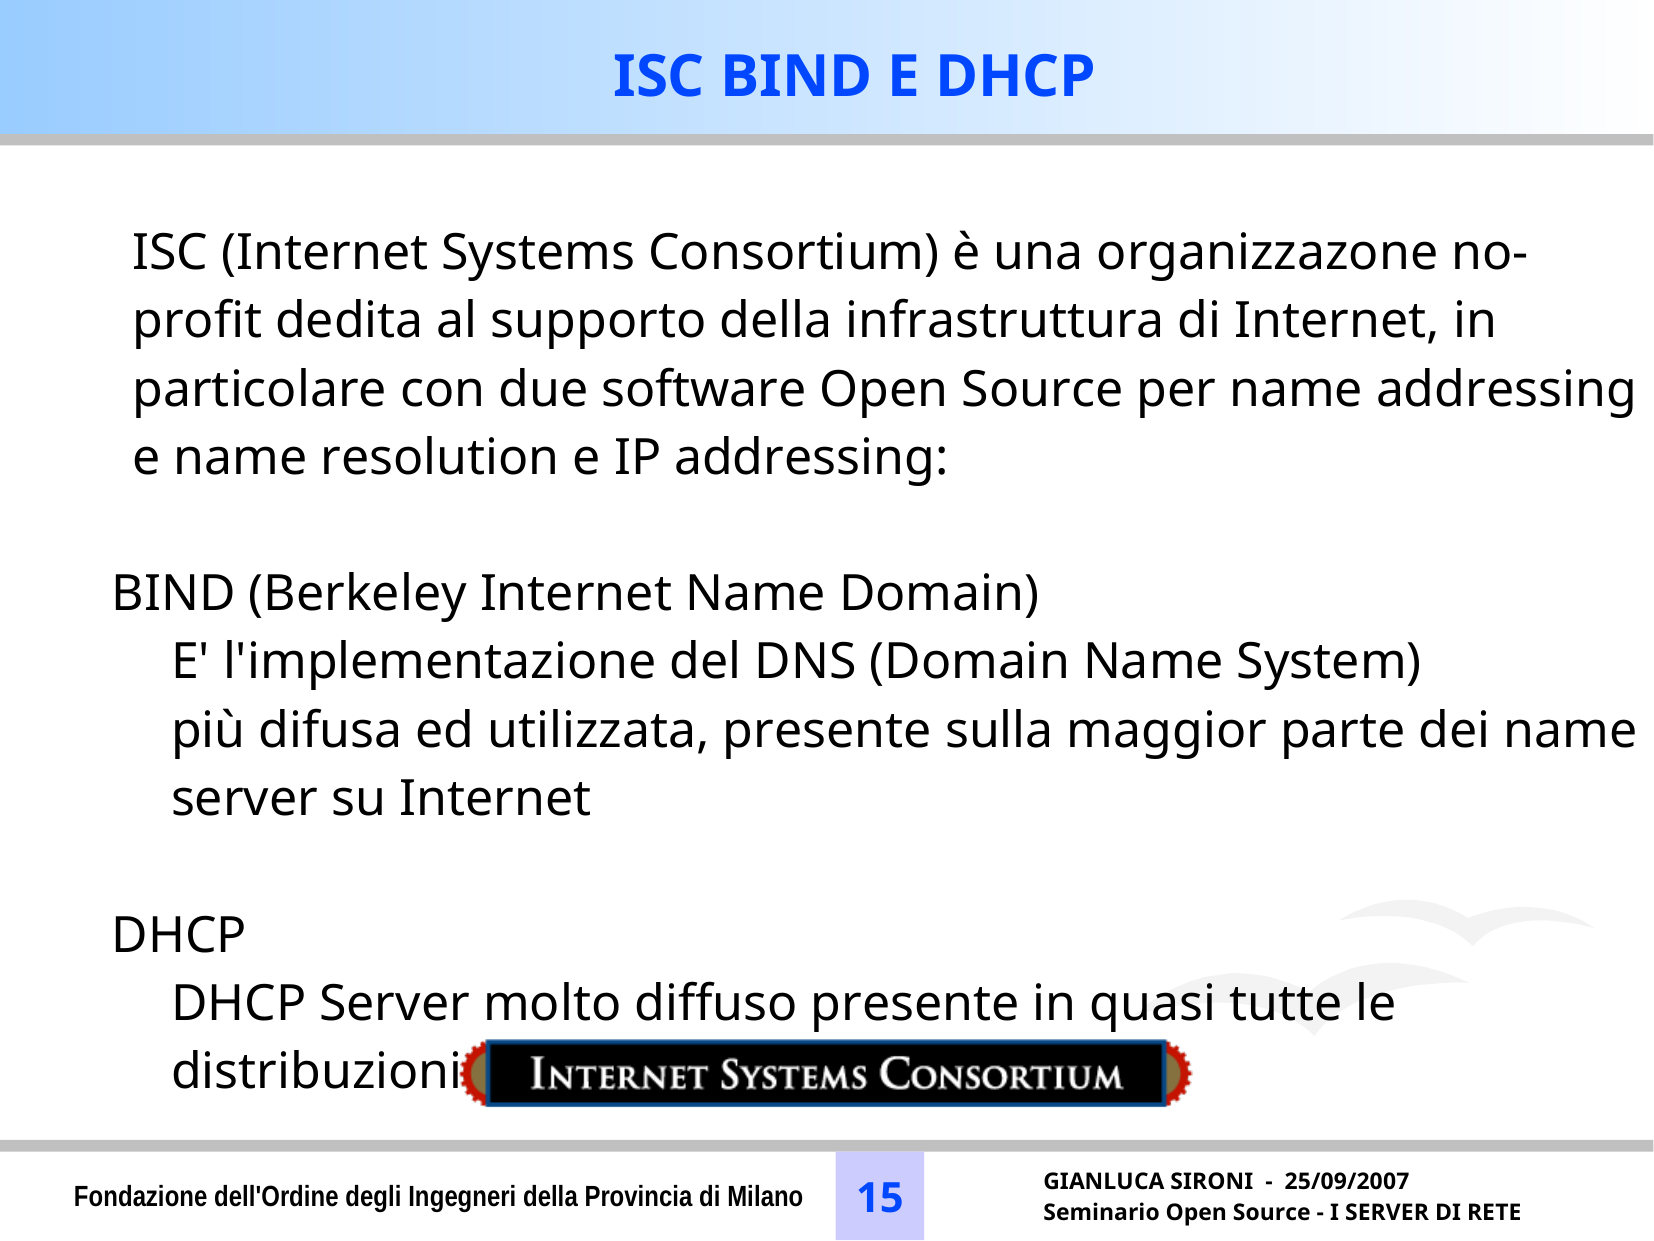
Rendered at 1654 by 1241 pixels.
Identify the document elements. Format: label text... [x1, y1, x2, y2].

list ISC (Internet Systems Consortium) è una organizzazone no-profit dedita al supporto della infrastruttura di Internet, in particolare con due software Open Source per name addressing e name resolution e IP addressing: BIND (Berkeley Internet Name Domain) E' l'implementazione del DNS (Domain Name System) più difusa ed utilizzata, presente sulla maggior parte dei name server su Internet DHCP DHCP Server molto diffuso presente in quasi tutte le distribuzioni Linux/UNIX [111, 147, 1654, 1123]
picture [459, 1039, 1193, 1109]
title ISC BIND E DHCP [85, 0, 1654, 148]
